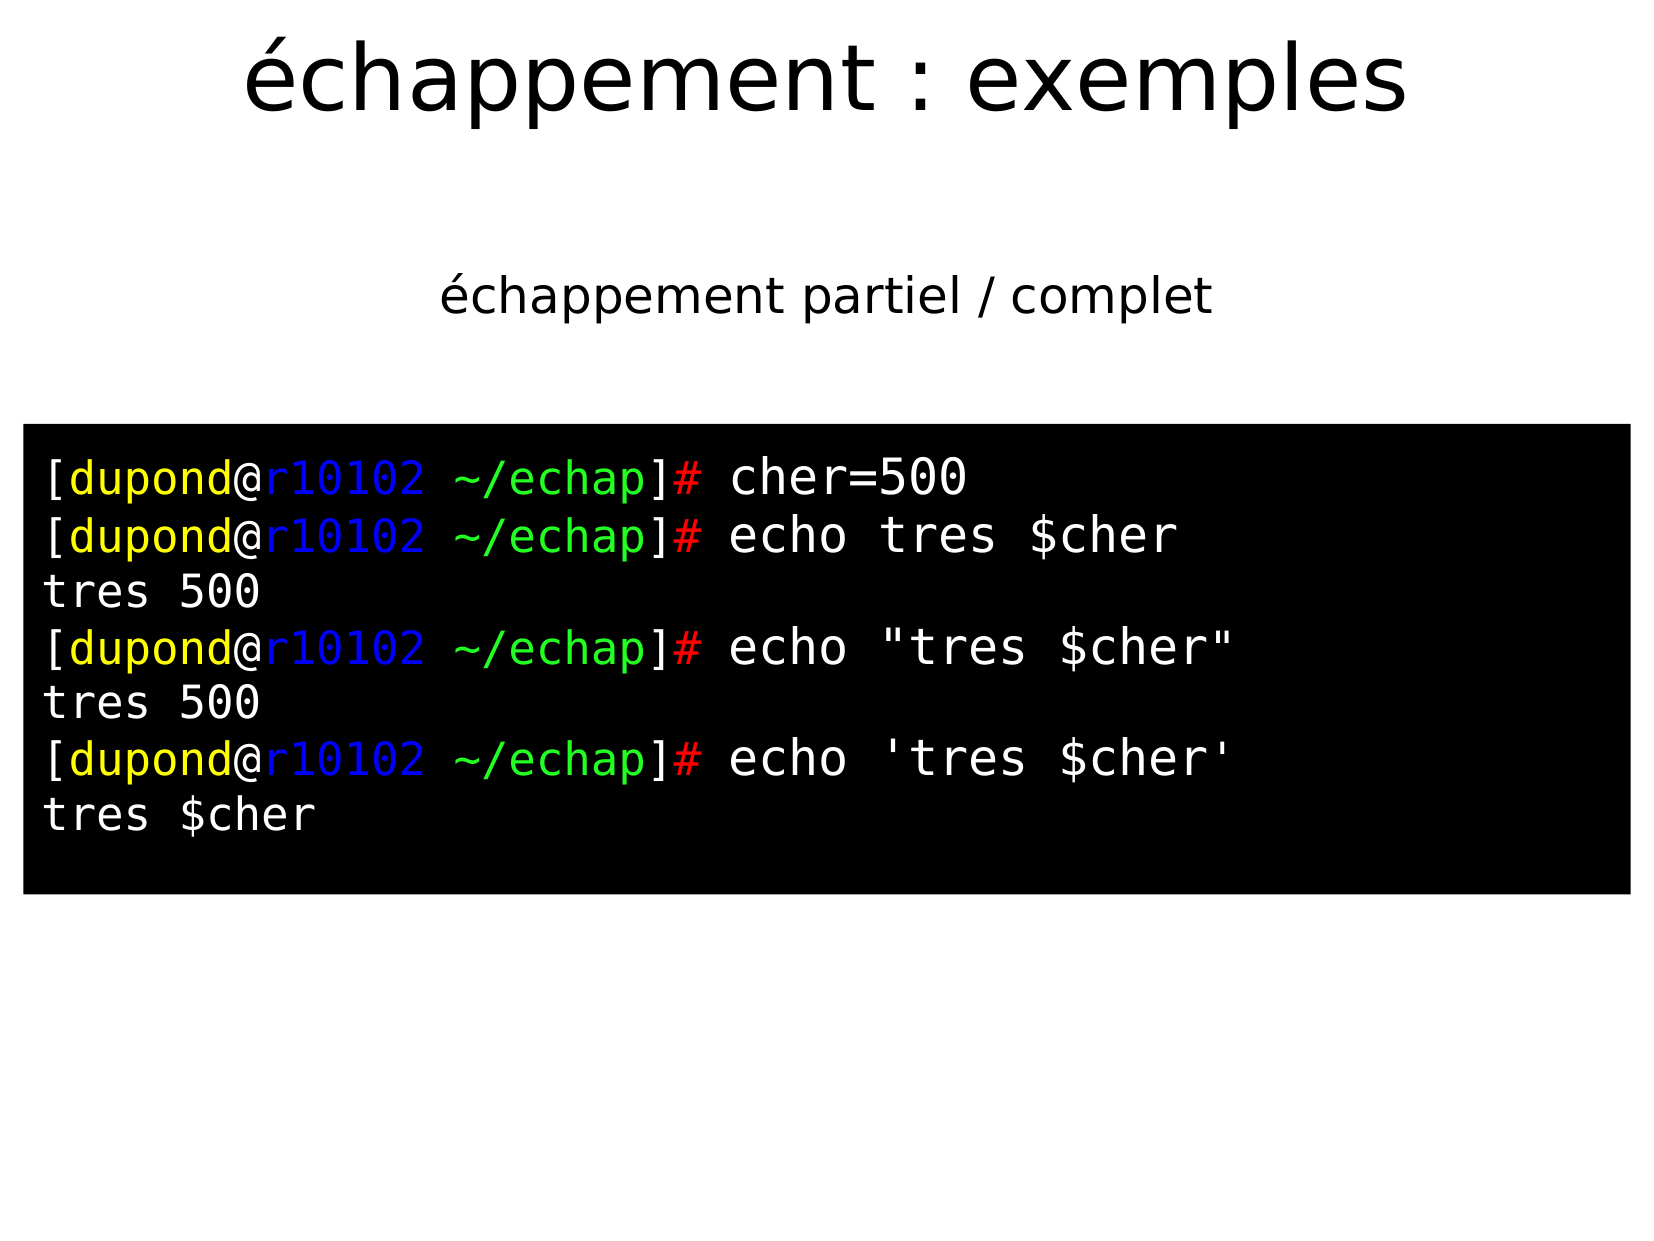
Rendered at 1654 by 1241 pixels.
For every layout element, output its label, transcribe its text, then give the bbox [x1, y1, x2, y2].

text_box [dupond@r10102 ~/echap]# cher=500 [dupond@r10102 ~/echap]# echo tres $cher tres 500 [dupond@r10102 ~/echap]# echo "tres $cher" tres 500 [dupond@r10102 ~/echap]# echo 'tres $cher' tres $cher [23, 423, 1631, 895]
title échappement : exemples [136, 17, 1518, 140]
text_box échappement partiel / complet [439, 266, 1215, 335]
